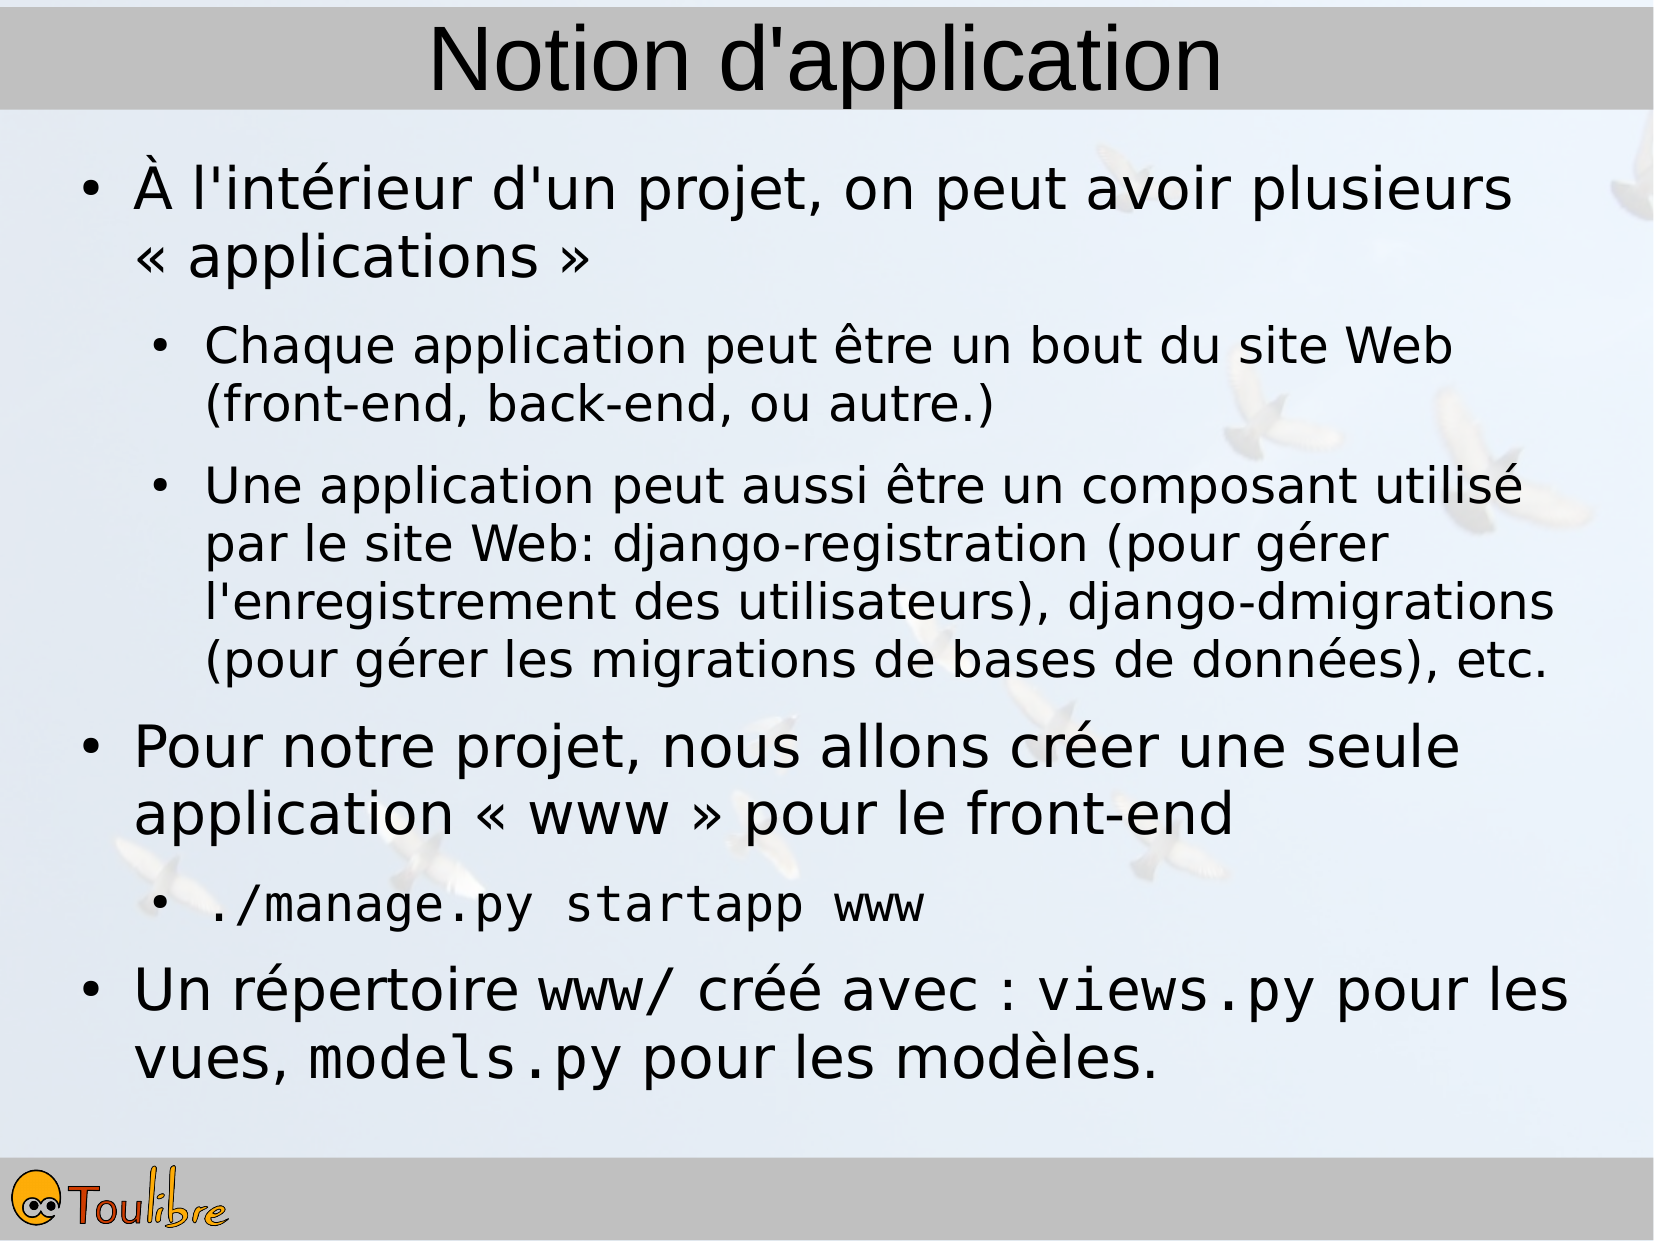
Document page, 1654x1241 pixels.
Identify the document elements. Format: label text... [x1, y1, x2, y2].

picture [11, 1165, 229, 1228]
title Notion d'application [0, 7, 1654, 110]
list À l'intérieur d'un projet, on peut avoir plusieurs « applications » Chaque application peut être un bout du site Web (front-end, back-end, ou autre.) Une application peut aussi être un composant utilisé par le site Web: django-registration (pour gérer l'enregistrement des utilisateurs), django-dmigrations (pour gérer les migrations de bases de données), etc. Pour notre projet, nous allons créer une seule application « www » pour le front-end ./manage.py startapp www Un répertoire www/ créé avec : views.py pour les vues, models.py pour les modèles. [62, 155, 1621, 1109]
